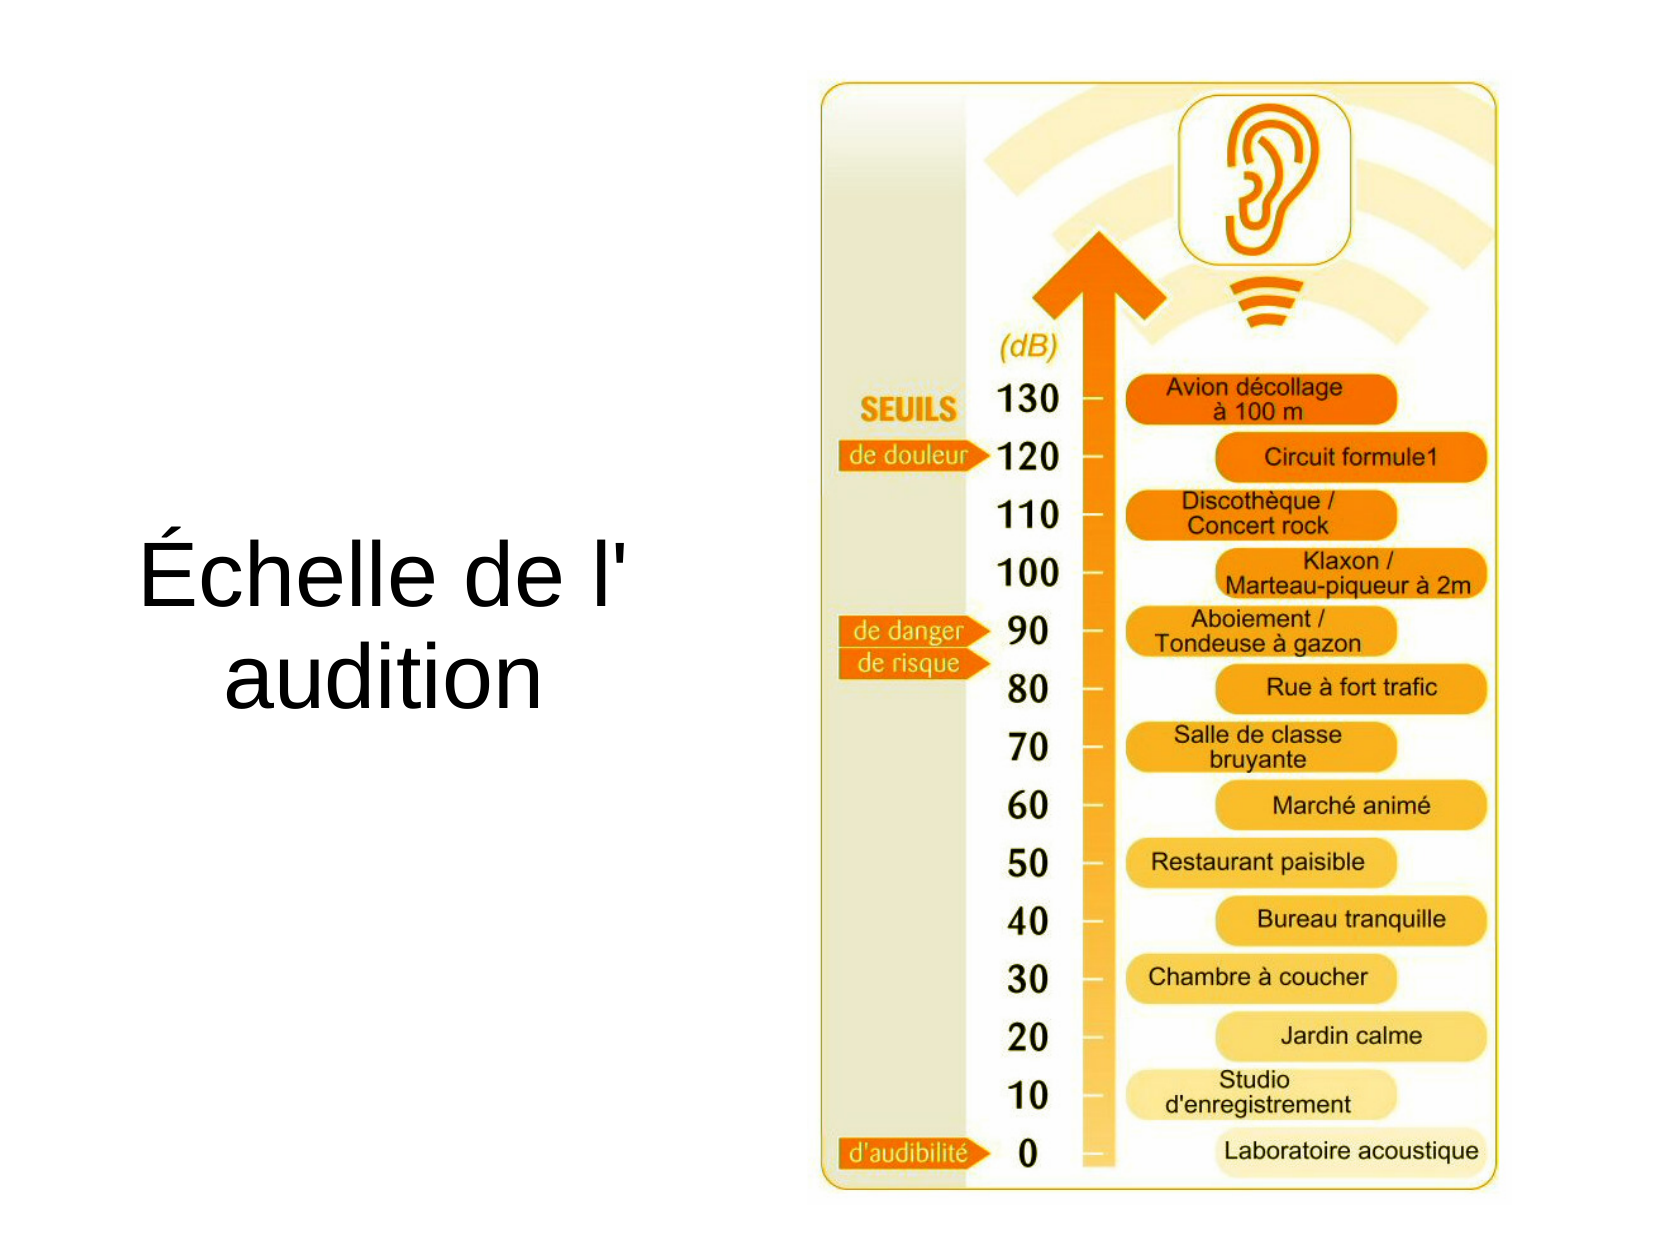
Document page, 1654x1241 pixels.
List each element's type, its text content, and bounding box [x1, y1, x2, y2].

picture [807, 70, 1512, 1205]
title Échelle de l' audition [23, 47, 745, 1205]
